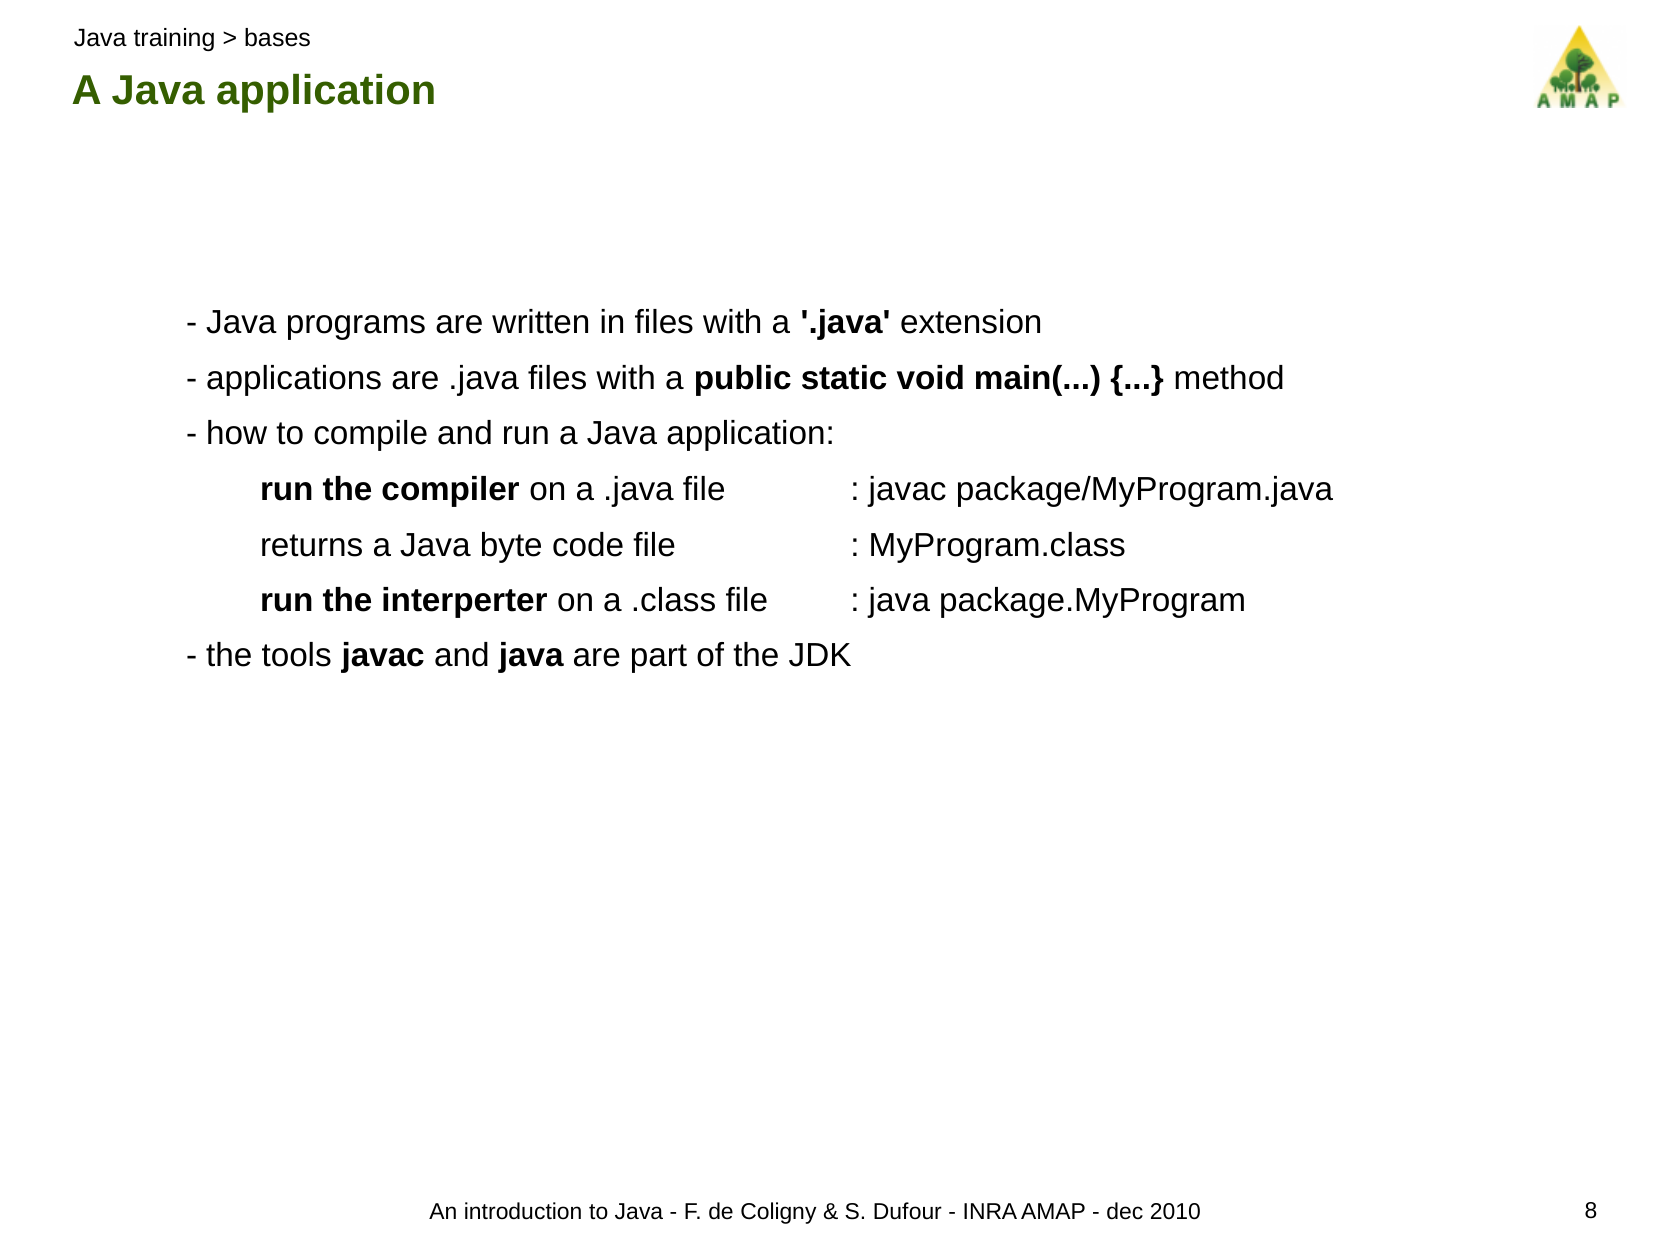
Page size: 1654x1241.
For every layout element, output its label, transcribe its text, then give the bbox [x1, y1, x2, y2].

picture [1533, 25, 1627, 108]
text_box - Java programs are written in files with a '.java' extension - applications are .java files with a public static void main(...) {...} method - how to compile and run a Java application: run the compiler on a .java file : javac package/MyProgram.java returns a Java byte code file : MyProgram.class run the interperter on a .class file : java package.MyProgram - the tools javac and java are part of the JDK [171, 278, 1613, 719]
text_box Java training > bases [59, 16, 1004, 60]
text_box A Java application [56, 59, 1120, 121]
